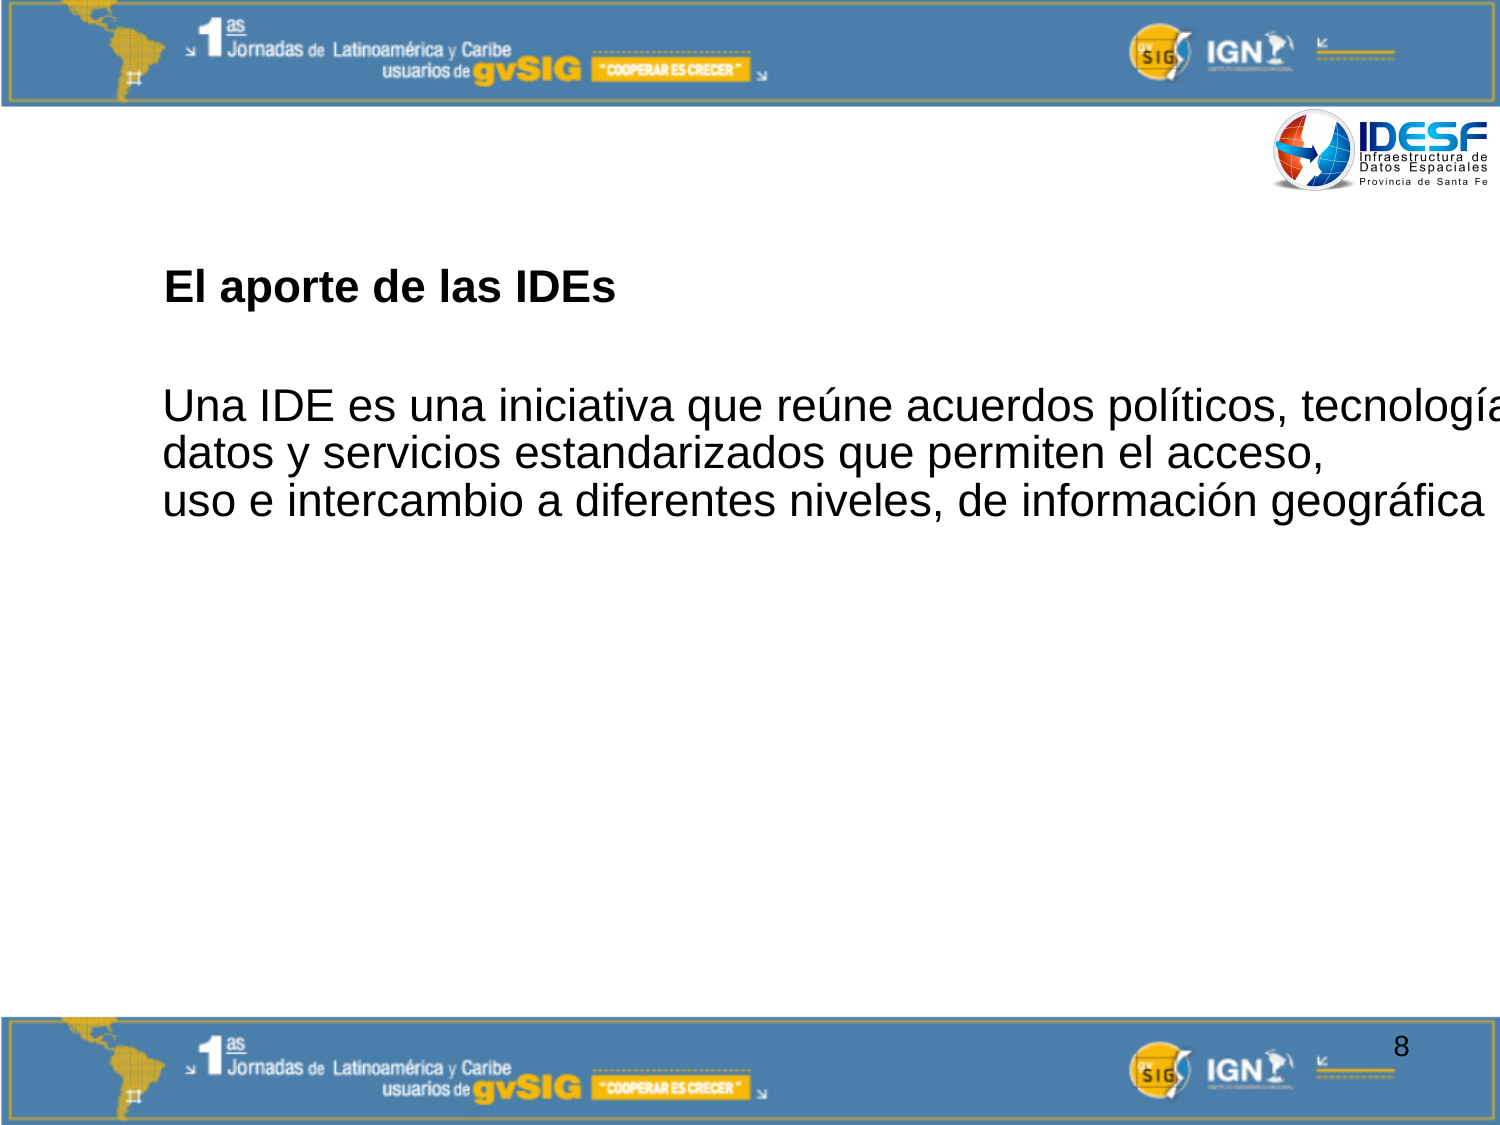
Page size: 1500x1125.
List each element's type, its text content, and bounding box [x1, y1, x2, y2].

picture [0, 0, 1500, 1125]
text_box El aporte de las IDEs [148, 257, 733, 325]
text_box Una IDE es una iniciativa que reúne acuerdos políticos, tecnologías, datos y servicios estandarizados que permiten el acceso, uso e intercambio a diferentes niveles, de información geográfica [147, 375, 1365, 658]
picture [1493, 409, 1500, 418]
